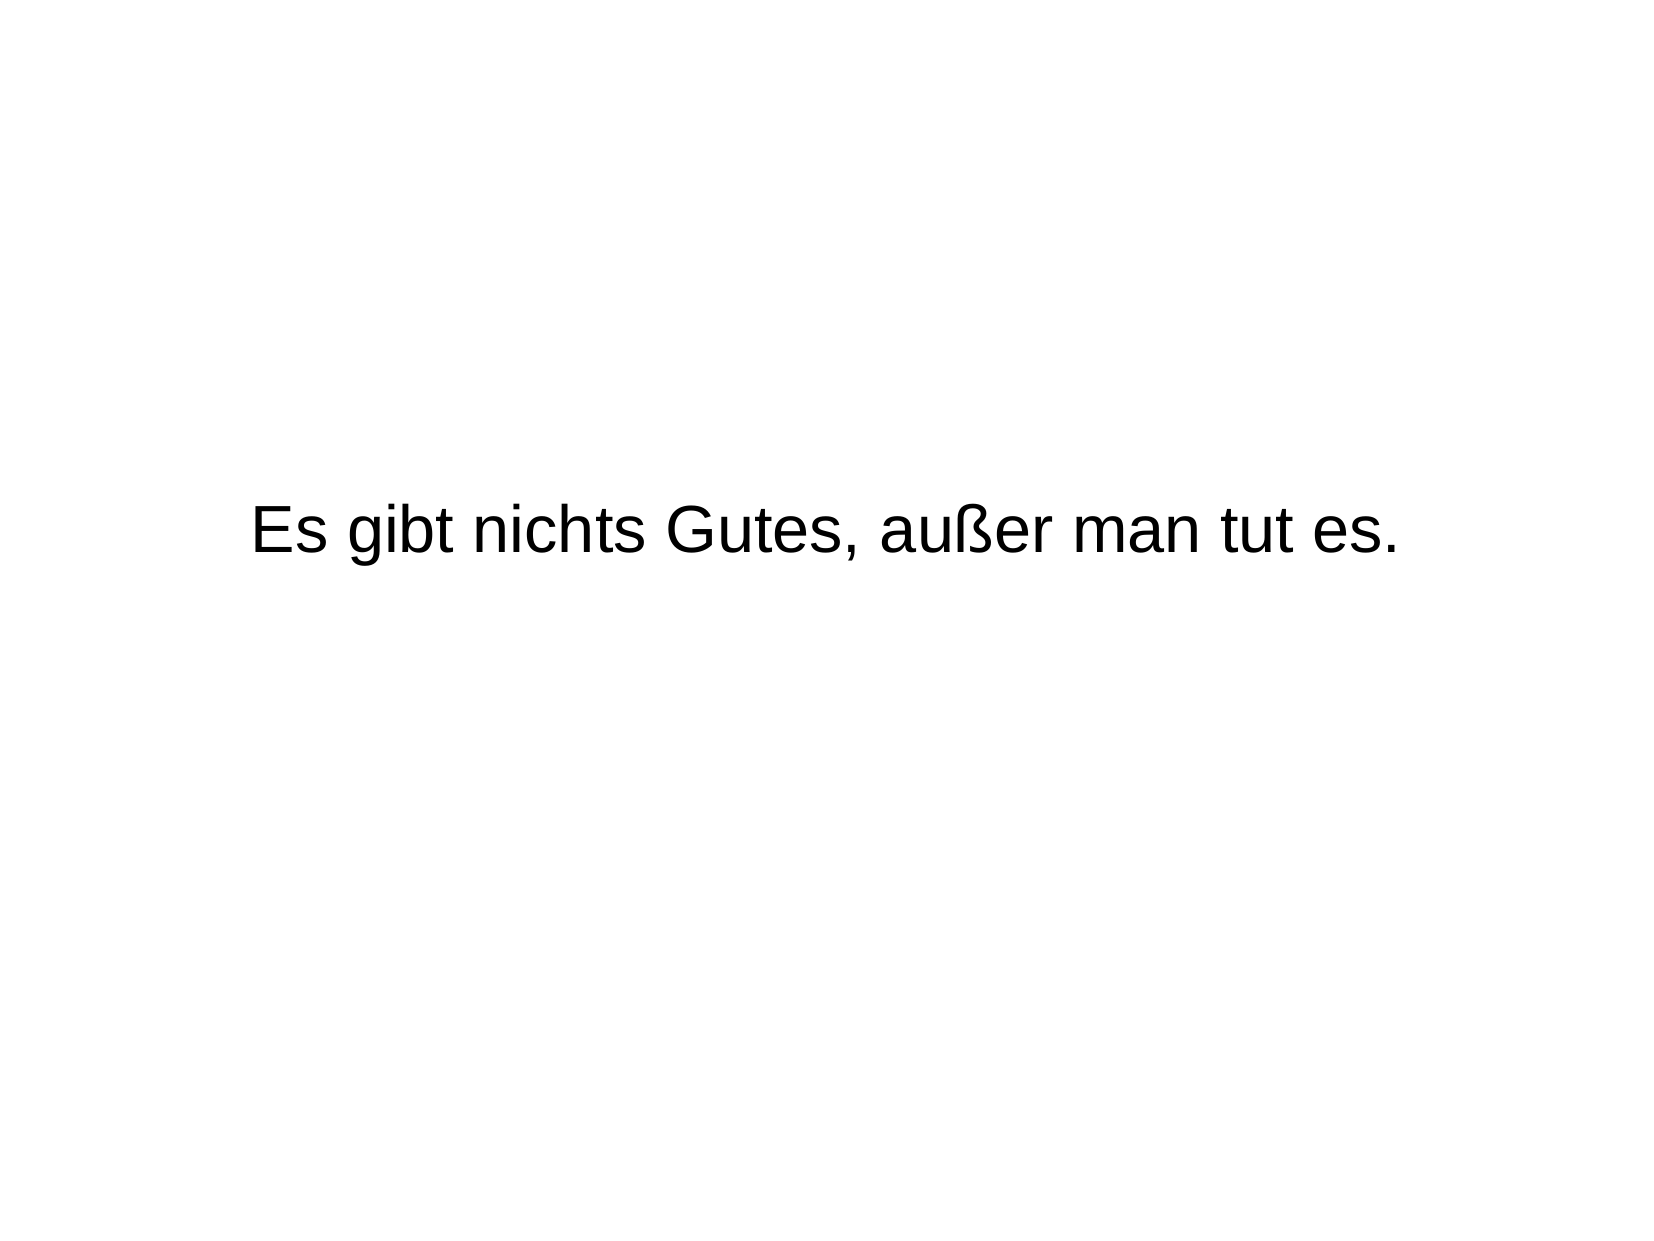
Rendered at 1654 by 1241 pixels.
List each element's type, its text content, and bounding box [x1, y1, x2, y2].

subtitle Es gibt nichts Gutes, außer man tut es. [82, 49, 1571, 1010]
